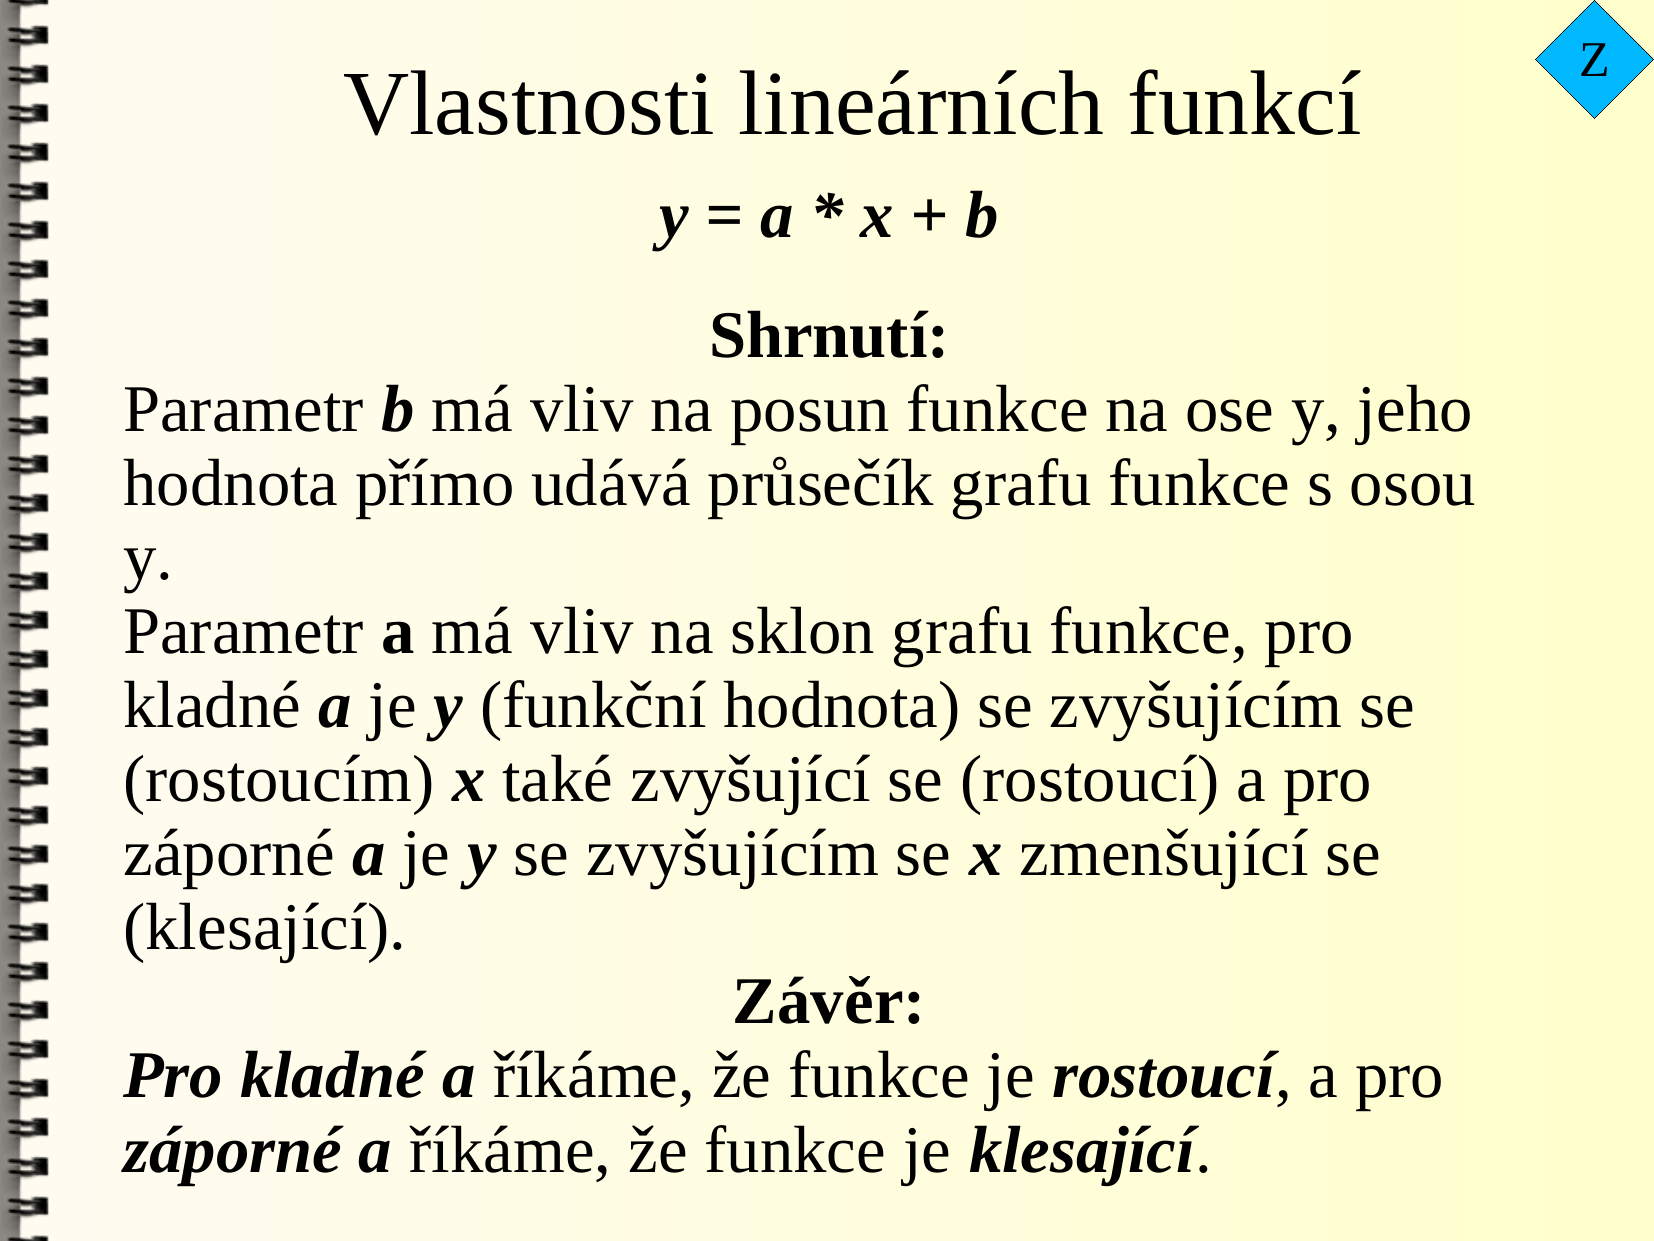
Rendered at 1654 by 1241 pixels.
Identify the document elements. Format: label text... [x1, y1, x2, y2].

title Vlastnosti lineárních funkcí [147, 0, 1560, 208]
subtitle y = a * x + b Shrnutí: Parametr b má vliv na posun funkce na ose y, jeho hodnota přímo udává průsečík grafu funkce s osou y. Parametr a má vliv na sklon grafu funkce, pro kladné a je y (funkční hodnota) se zvyšujícím se (rostoucím) x také zvyšující se (rostoucí) a pro záporné a je y se zvyšujícím se x zmenšující se (klesající). Závěr: Pro kladné a říkáme, že funkce je rostoucí, a pro záporné a říkáme, že funkce je klesající. [123, 177, 1536, 1187]
picture [0, 0, 1654, 1241]
text_box Z [1535, 0, 1654, 119]
